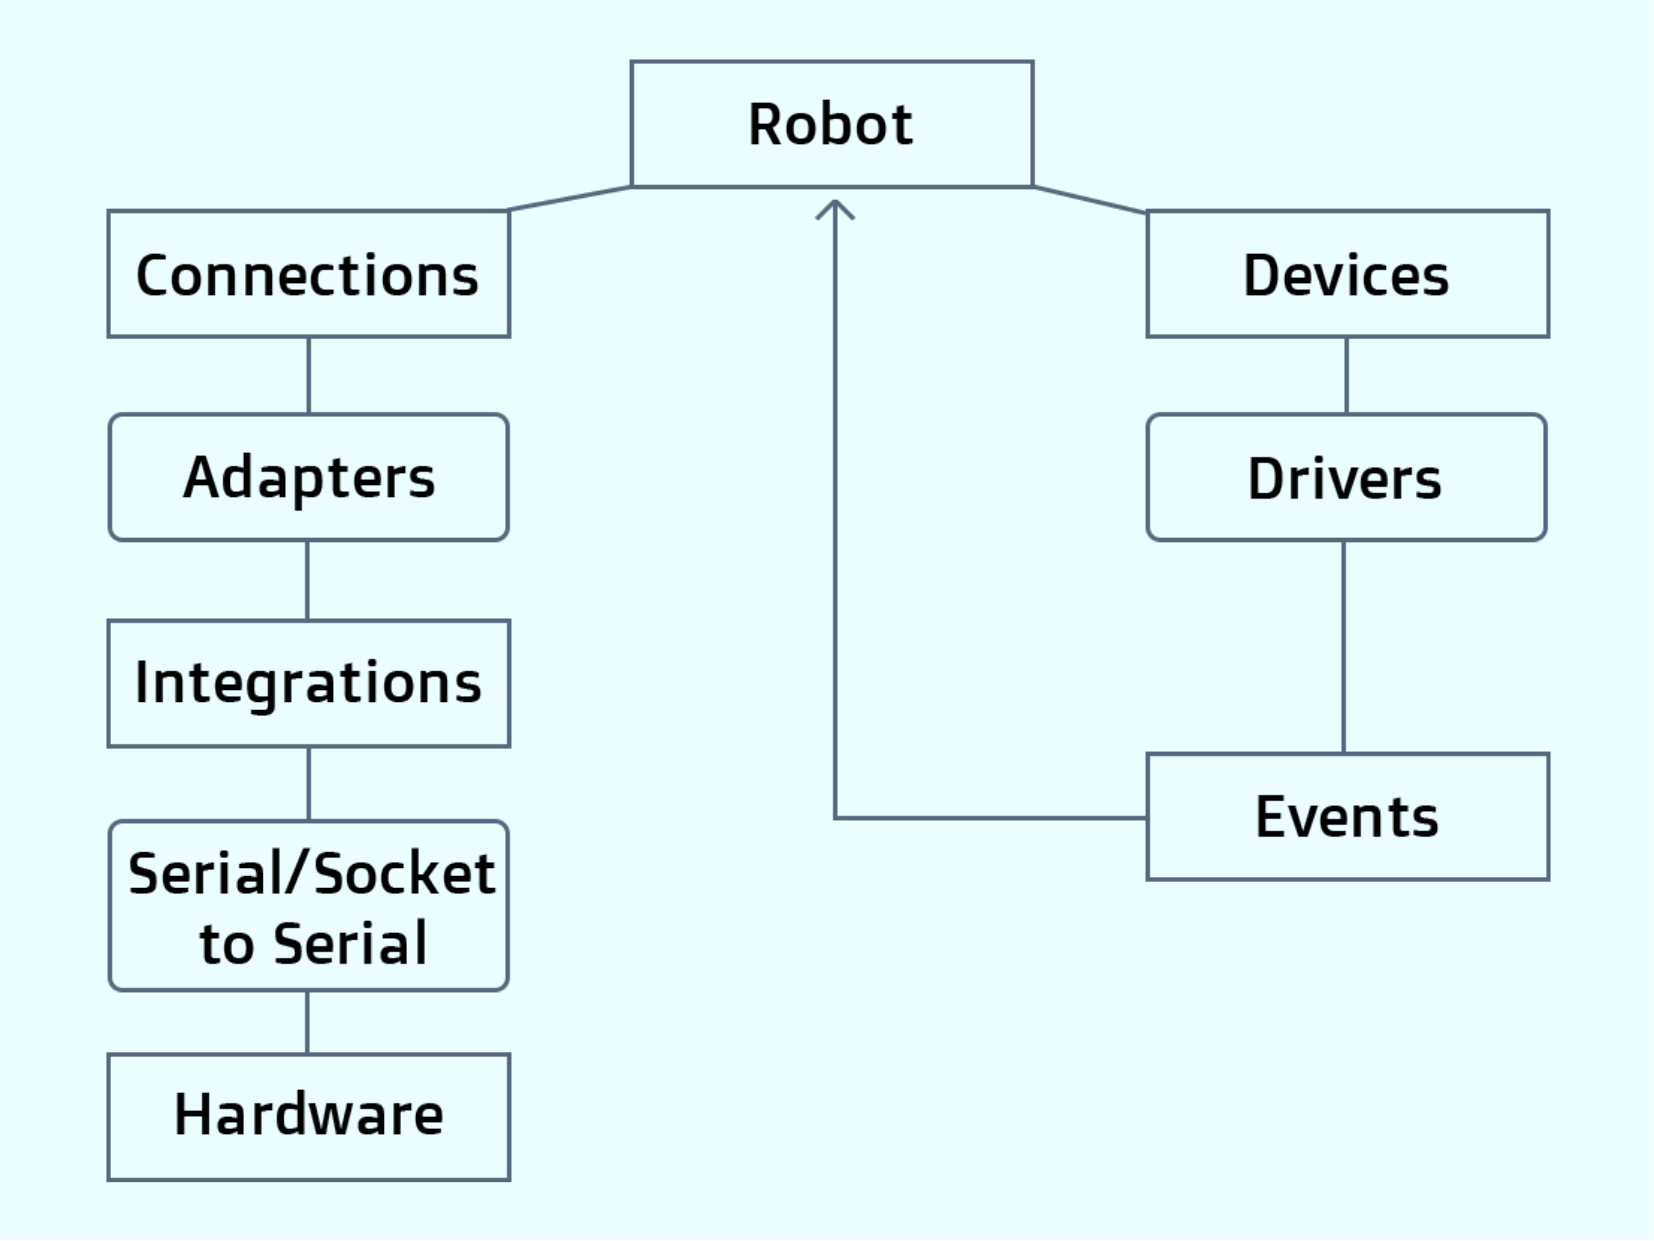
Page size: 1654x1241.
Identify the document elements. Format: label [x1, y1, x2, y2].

picture [72, 31, 1587, 1214]
